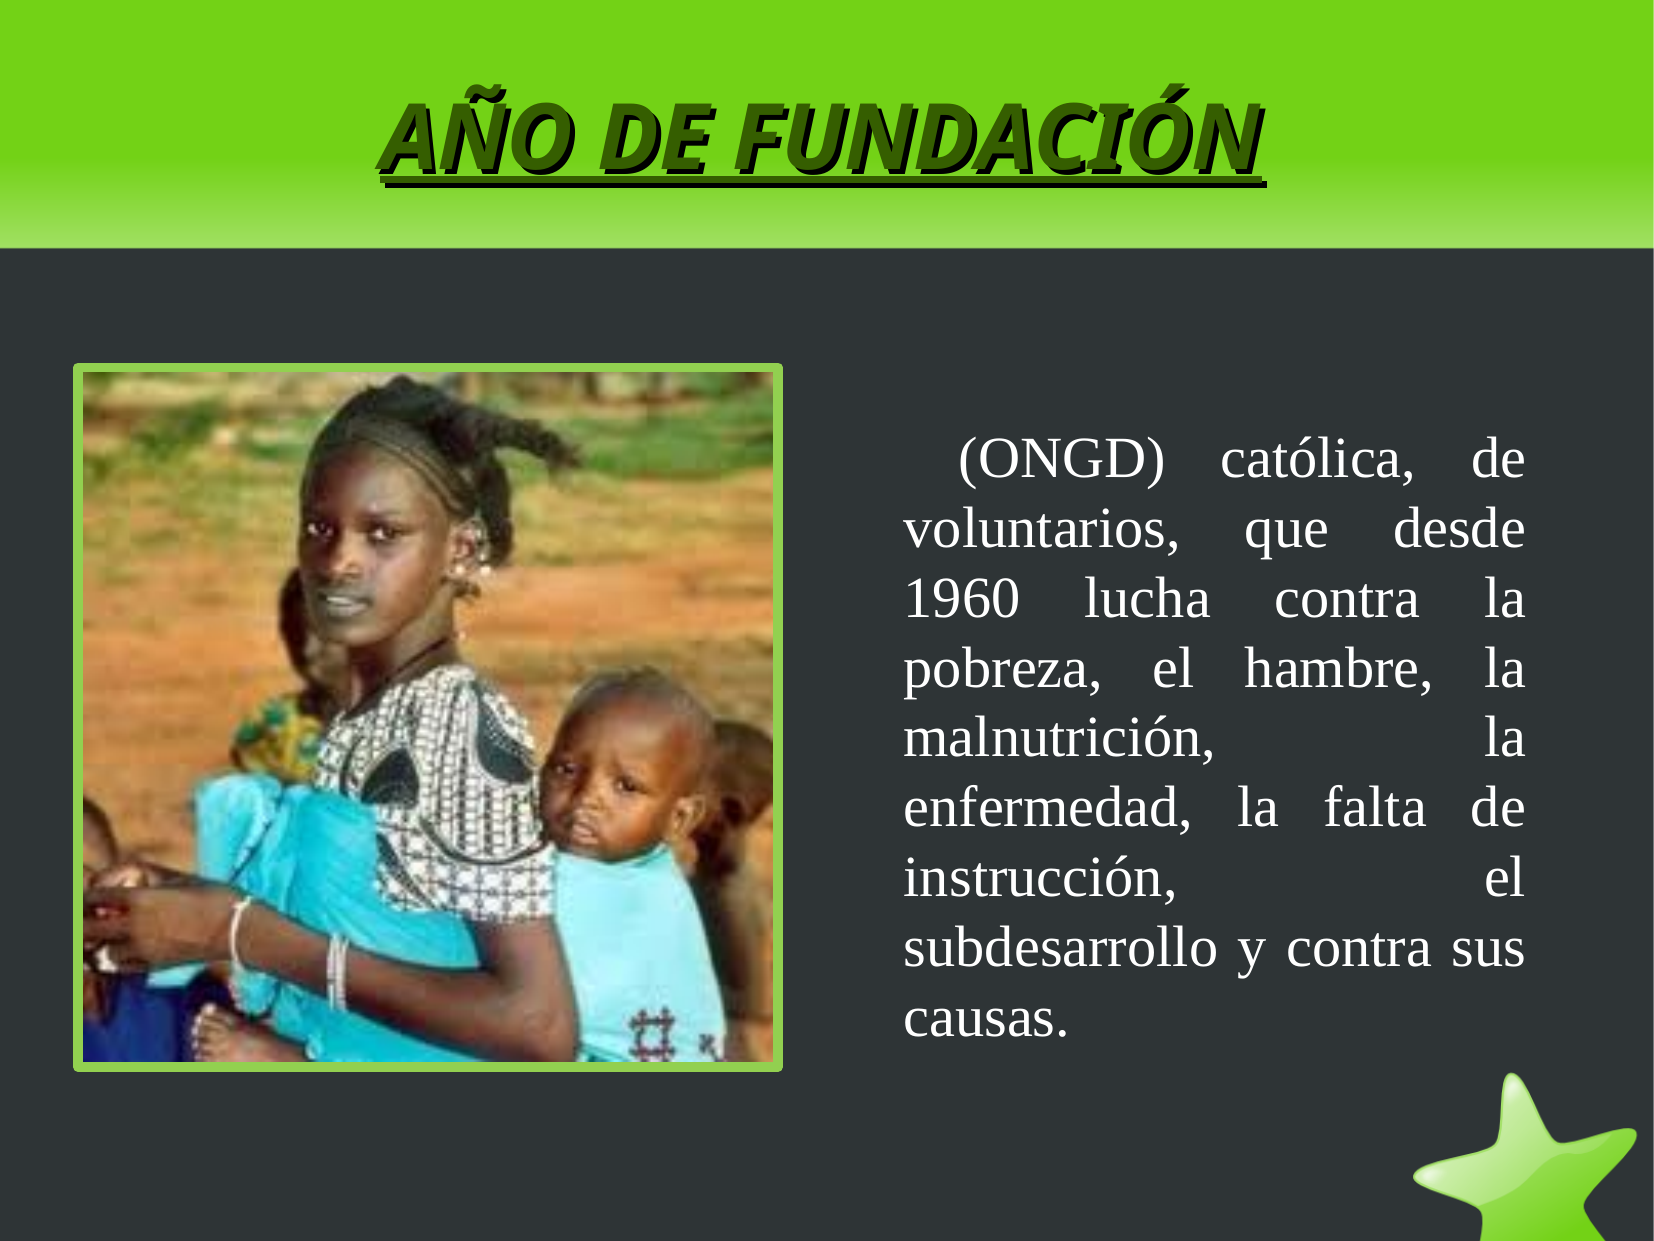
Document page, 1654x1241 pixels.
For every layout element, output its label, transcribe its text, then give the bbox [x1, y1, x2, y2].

picture [82, 371, 774, 1063]
list (ONGD) católica, de voluntarios, que desde 1960 lucha contra la pobreza, el hambre, la malnutrición, la enfermedad, la falta de instrucción, el subdesarrollo y contra sus causas. [868, 419, 1548, 1099]
title AÑO DE FUNDACIÓN [76, 36, 1565, 229]
